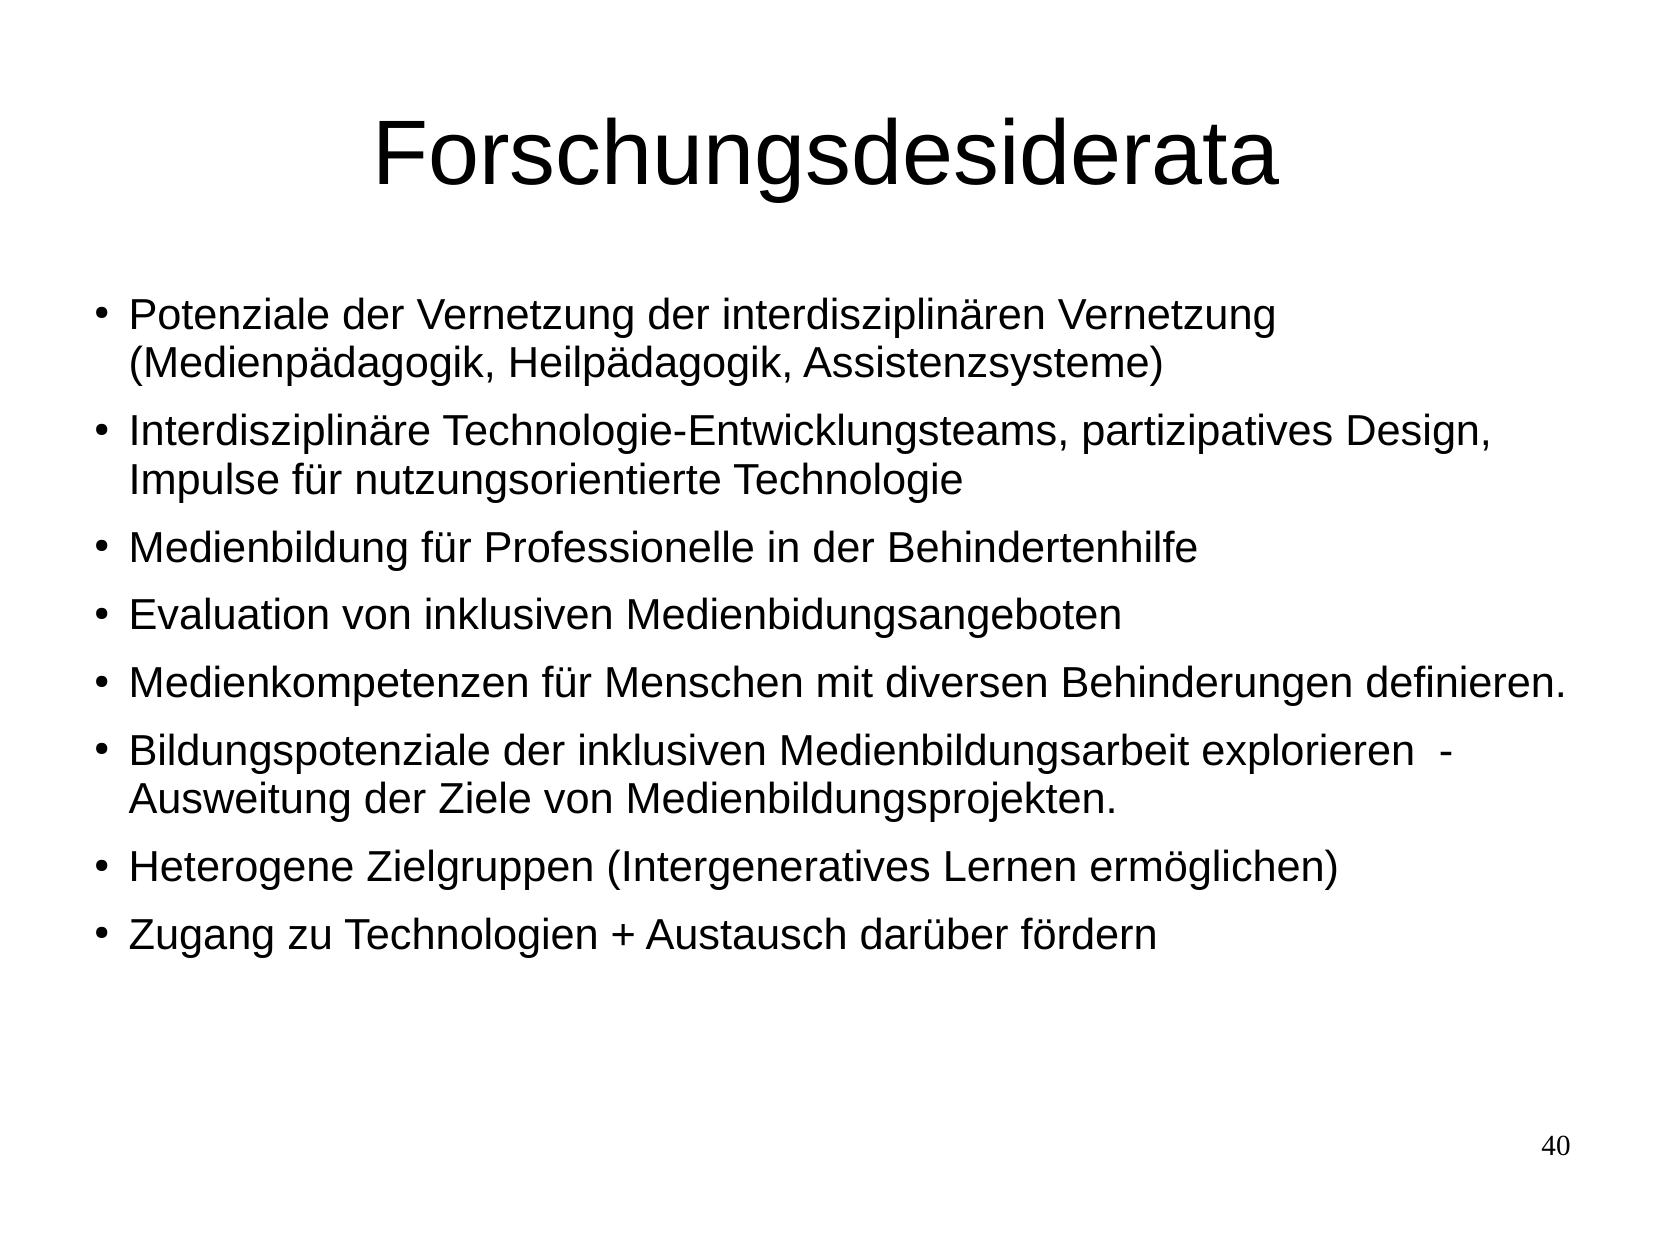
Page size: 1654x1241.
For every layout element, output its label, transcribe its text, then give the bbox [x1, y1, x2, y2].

list Potenziale der Vernetzung der interdisziplinären Vernetzung (Medienpädagogik, Heilpädagogik, Assistenzsysteme) Interdisziplinäre Technologie-Entwicklungsteams, partizipatives Design, Impulse für nutzungsorientierte Technologie Medienbildung für Professionelle in der Behindertenhilfe Evaluation von inklusiven Medienbidungsangeboten Medienkompetenzen für Menschen mit diversen Behinderungen definieren. Bildungspotenziale der inklusiven Medienbildungsarbeit explorieren - Ausweitung der Ziele von Medienbildungsprojekten. Heterogene Zielgruppen (Intergeneratives Lernen ermöglichen) Zugang zu Technologien + Austausch darüber fördern [82, 290, 1571, 1010]
title Forschungsdesiderata [82, 49, 1571, 257]
